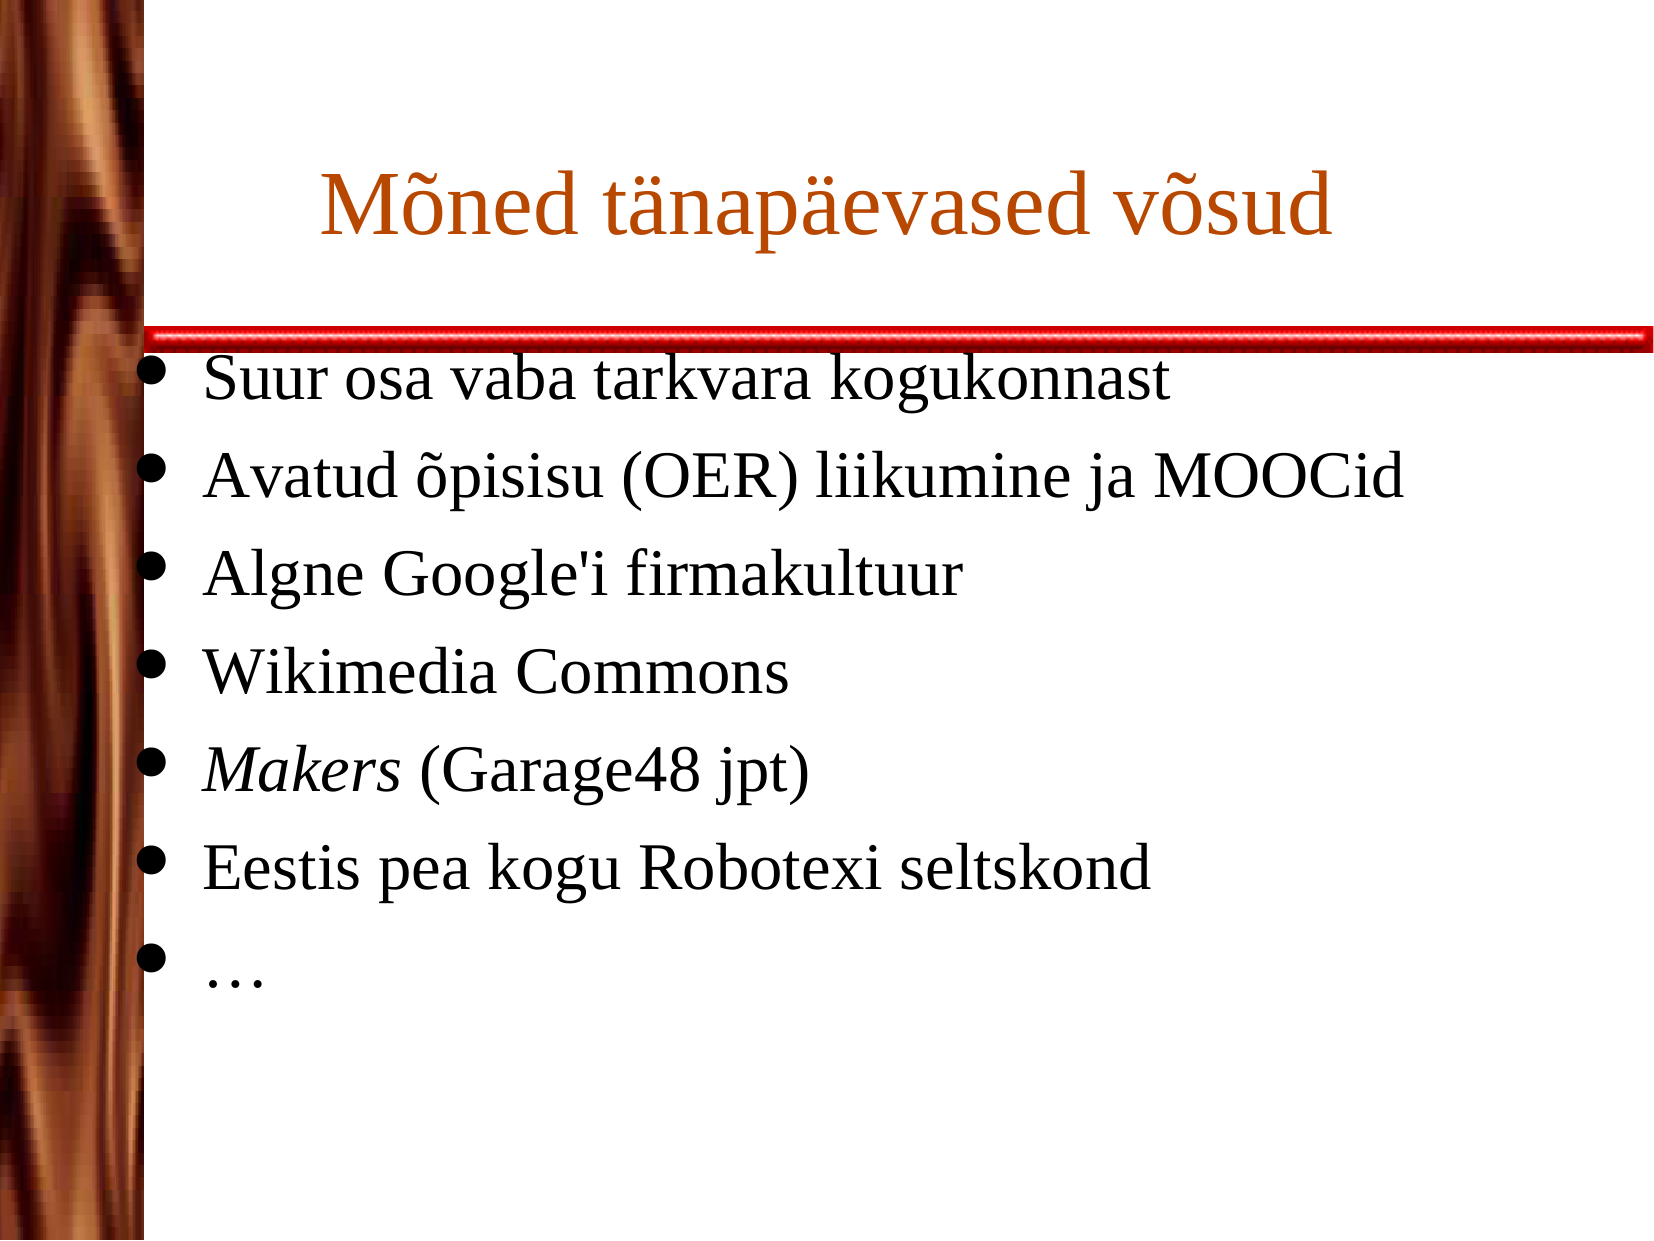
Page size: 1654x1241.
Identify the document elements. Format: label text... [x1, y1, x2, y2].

title Mõned tänapäevased võsud [121, 102, 1534, 310]
picture [0, 0, 1654, 1240]
list Suur osa vaba tarkvara kogukonnast Avatud õpisisu (OER) liikumine ja MOOCid Algne Google'i firmakultuur Wikimedia Commons Makers (Garage48 jpt) Eestis pea kogu Robotexi seltskond … [121, 344, 1534, 1126]
